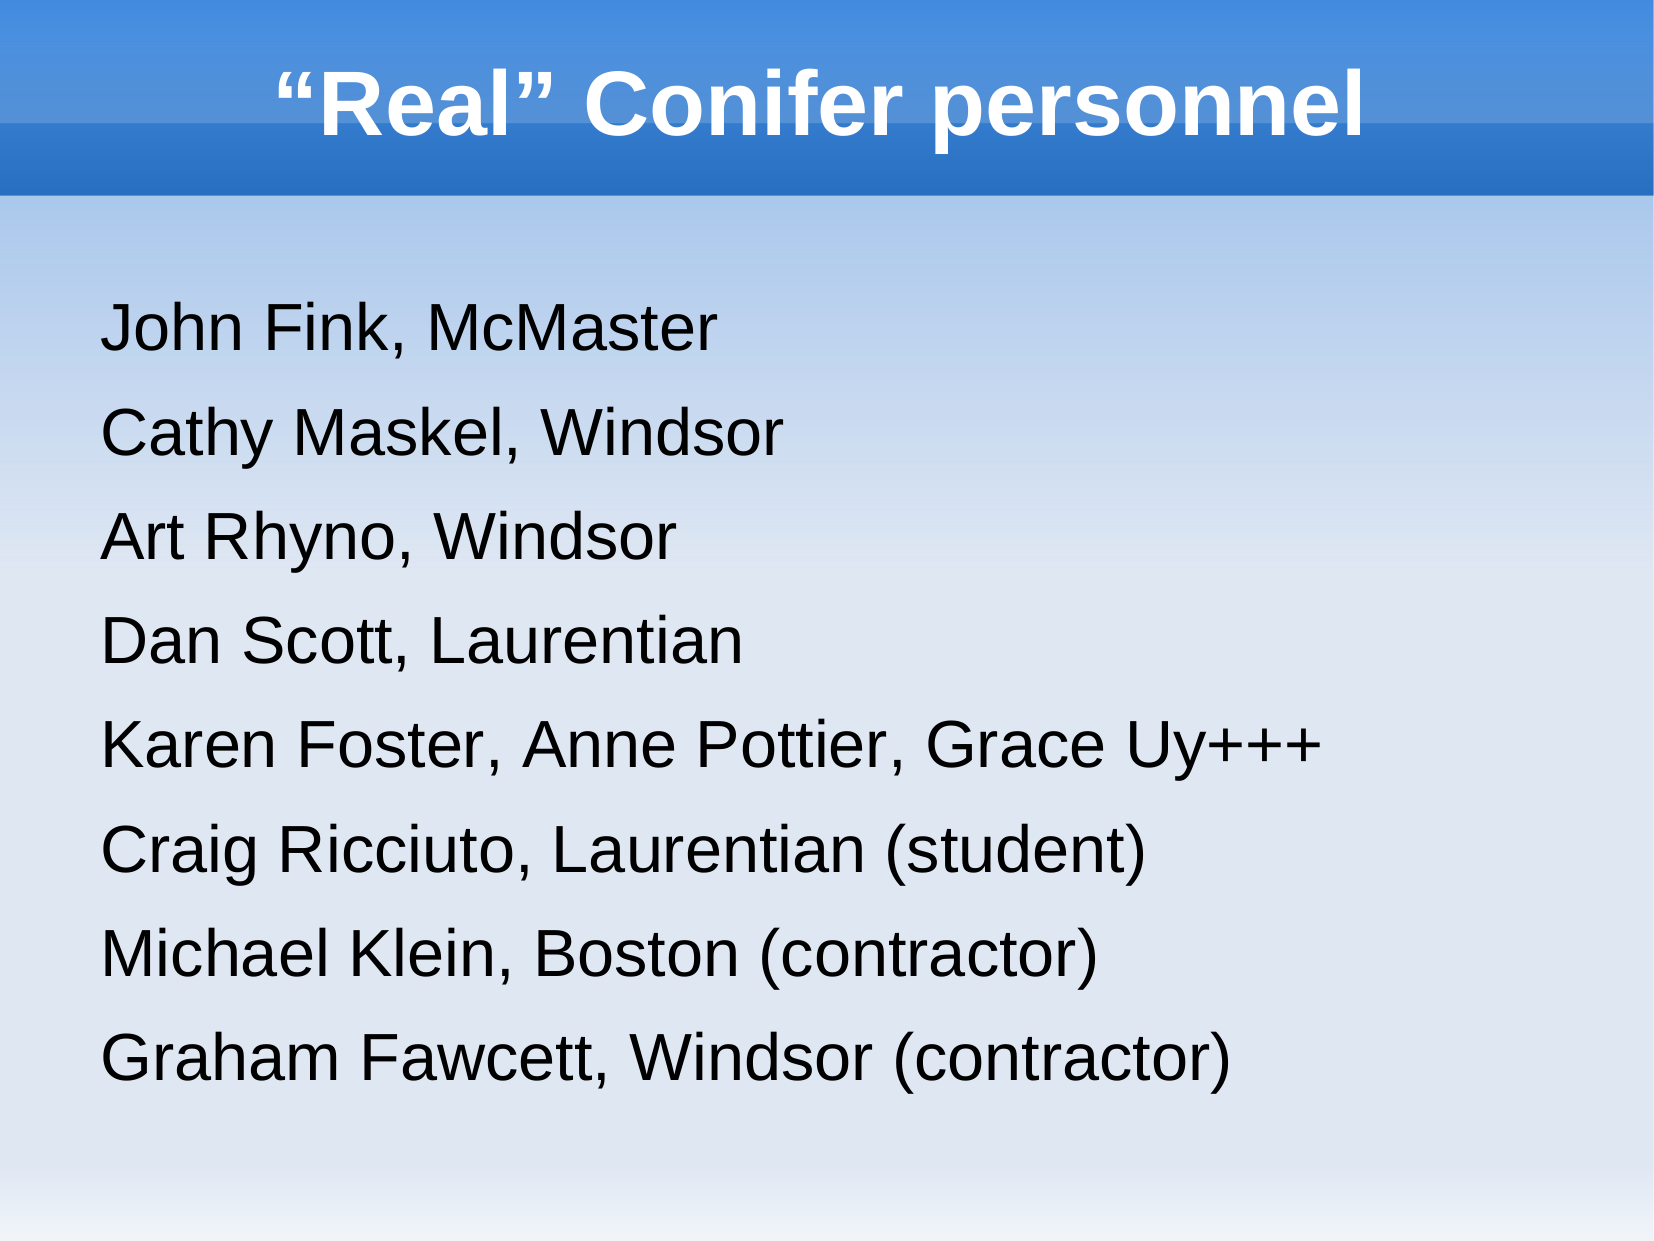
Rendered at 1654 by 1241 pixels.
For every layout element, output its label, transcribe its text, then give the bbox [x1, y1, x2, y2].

picture [0, 0, 1654, 1241]
title “Real” Conifer personnel [76, 0, 1565, 208]
list John Fink, McMaster Cathy Maskel, Windsor Art Rhyno, Windsor Dan Scott, Laurentian Karen Foster, Anne Pottier, Grace Uy+++ Craig Ricciuto, Laurentian (student) Michael Klein, Boston (contractor) Graham Fawcett, Windsor (contractor) [82, 290, 1571, 1162]
